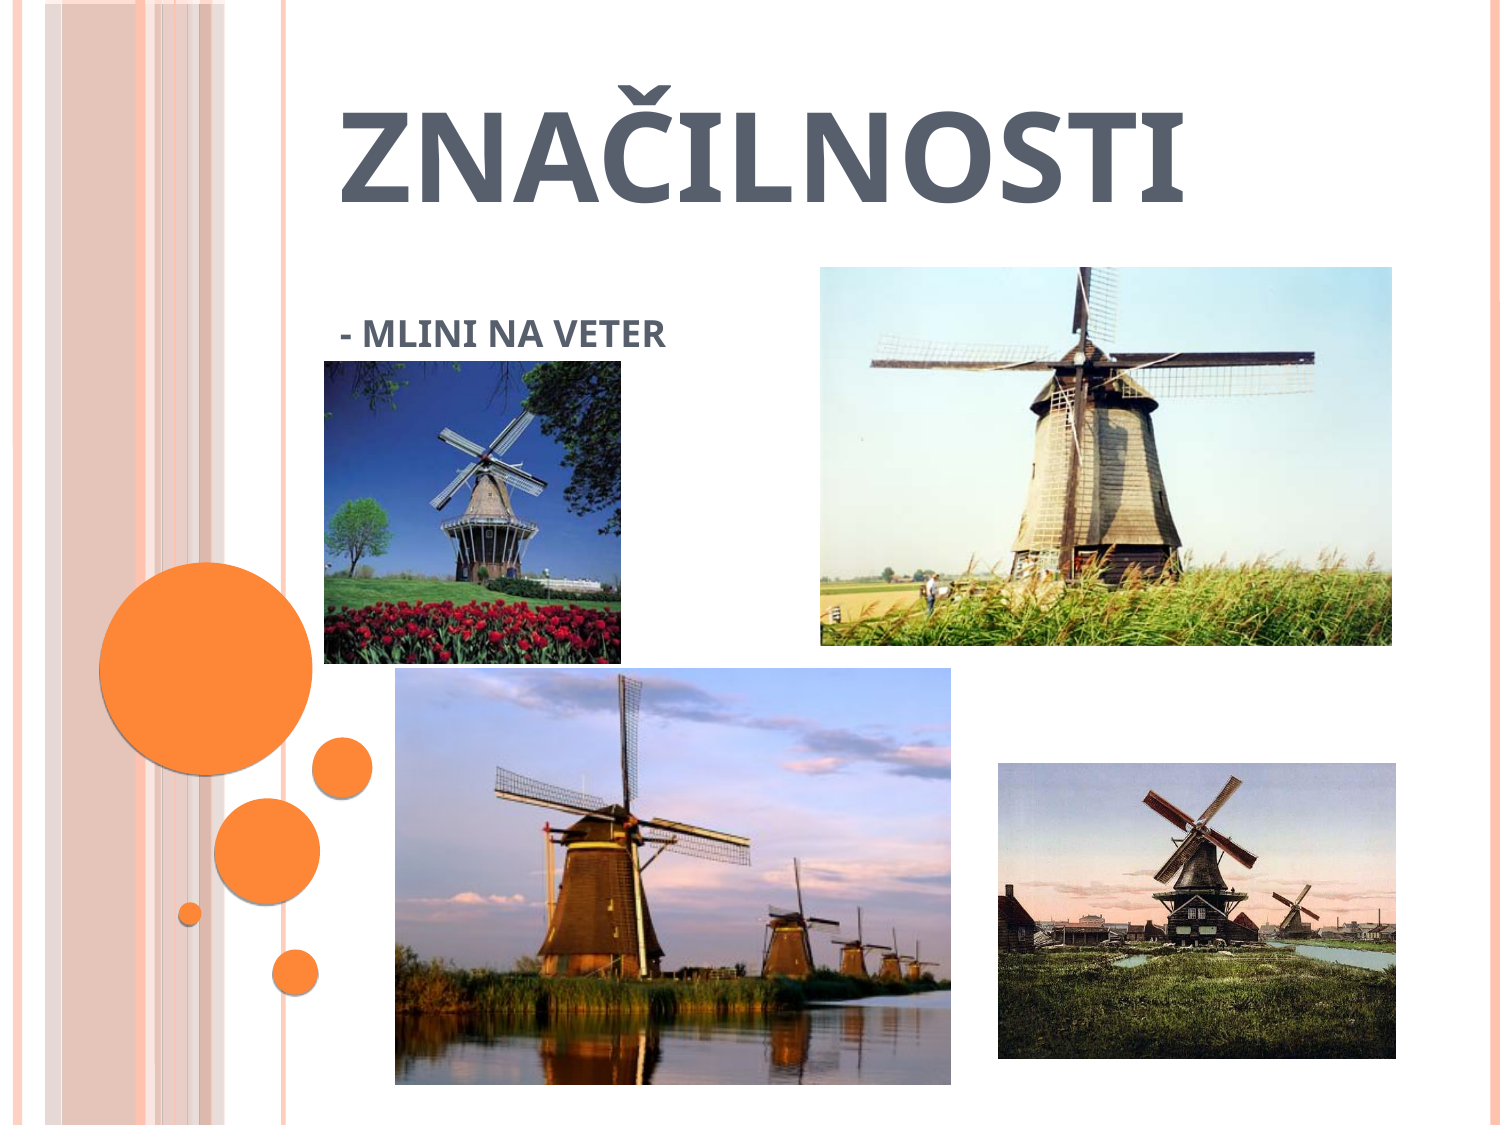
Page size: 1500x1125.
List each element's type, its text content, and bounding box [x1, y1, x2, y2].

picture [324, 361, 621, 664]
picture [395, 668, 951, 1085]
picture [820, 267, 1392, 646]
picture [998, 763, 1396, 1059]
subtitle - MLINI NA VETER [324, 302, 820, 528]
title ZNAČILNOSTI [324, 54, 1338, 236]
